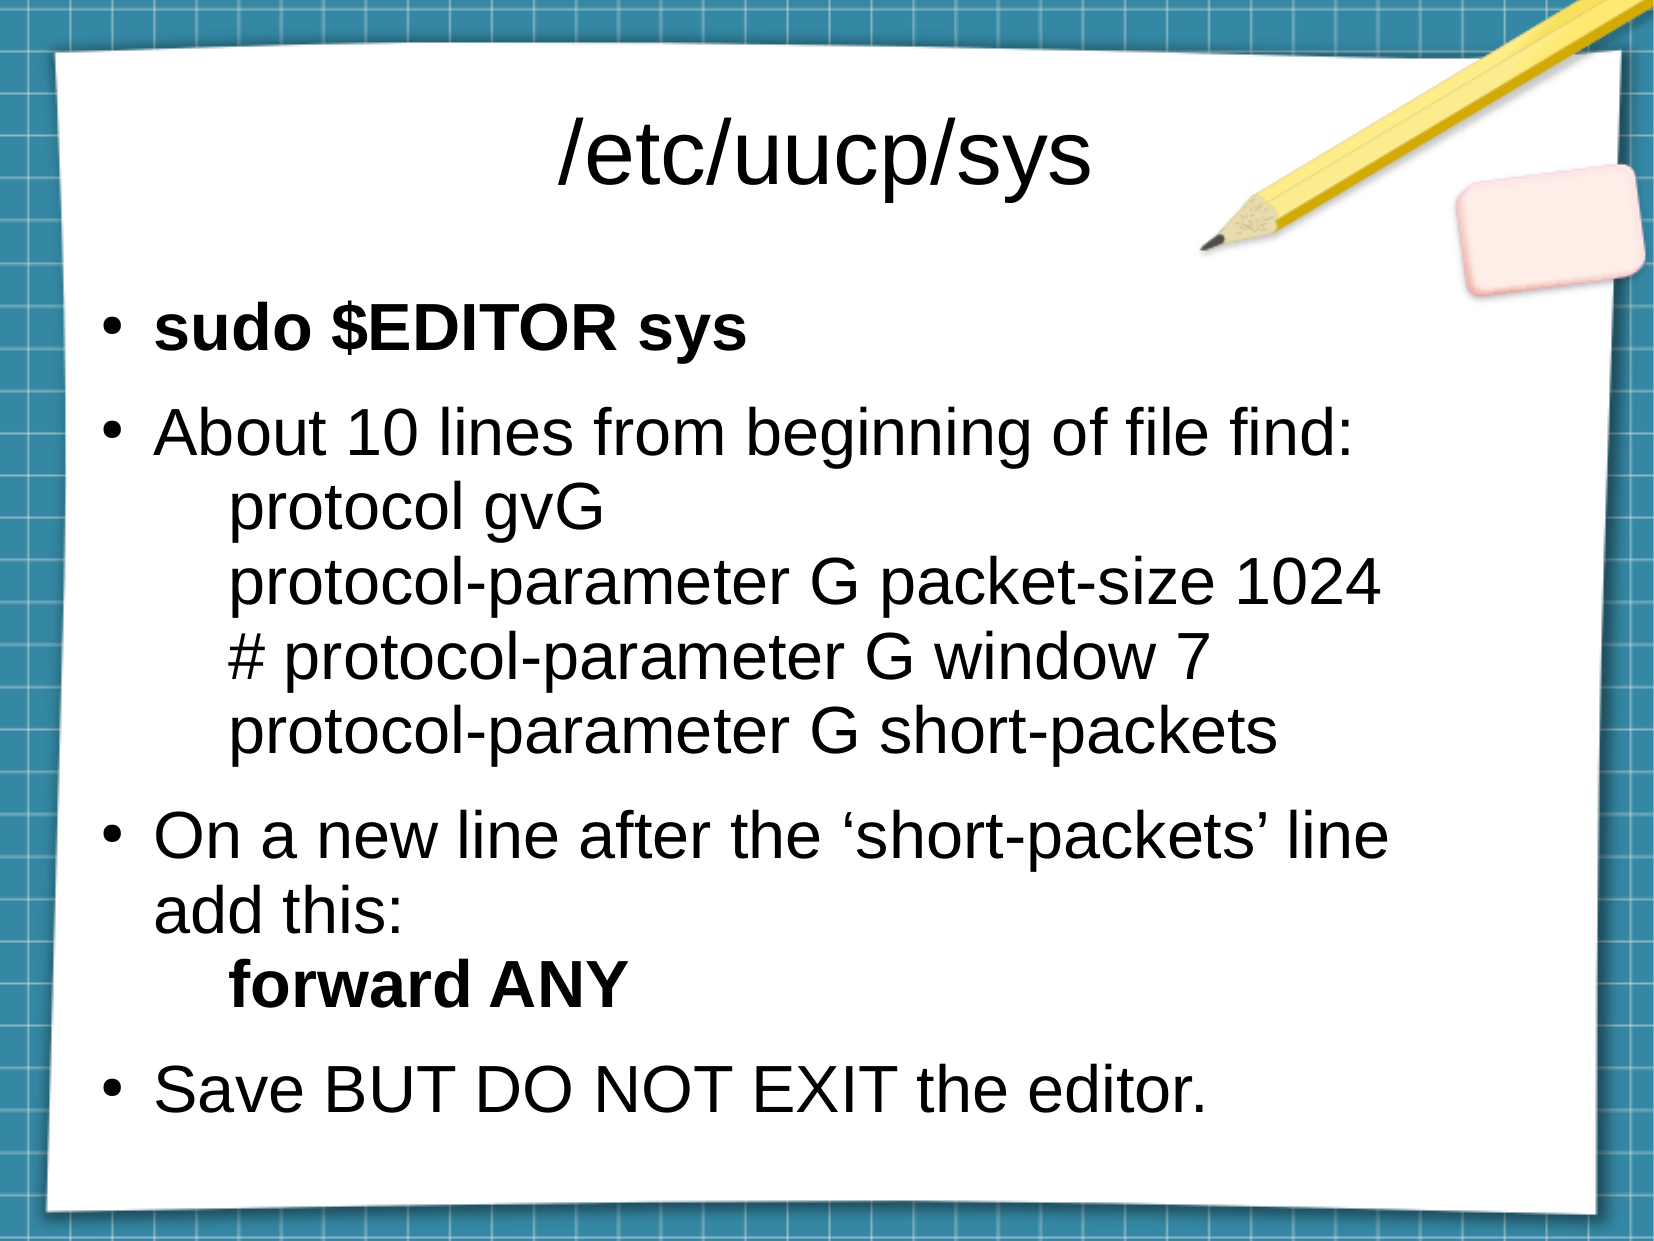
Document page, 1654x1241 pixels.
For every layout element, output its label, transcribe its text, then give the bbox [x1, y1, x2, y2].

list sudo $EDITOR sys About 10 lines from beginning of file find: protocol gvG protocol-parameter G packet-size 1024 # protocol-parameter G window 7 protocol-parameter G short-packets On a new line after the ‘short-packets’ line add this: forward ANY Save BUT DO NOT EXIT the editor. [82, 290, 1571, 1141]
picture [0, 0, 1654, 1241]
title /etc/uucp/sys [82, 49, 1571, 257]
